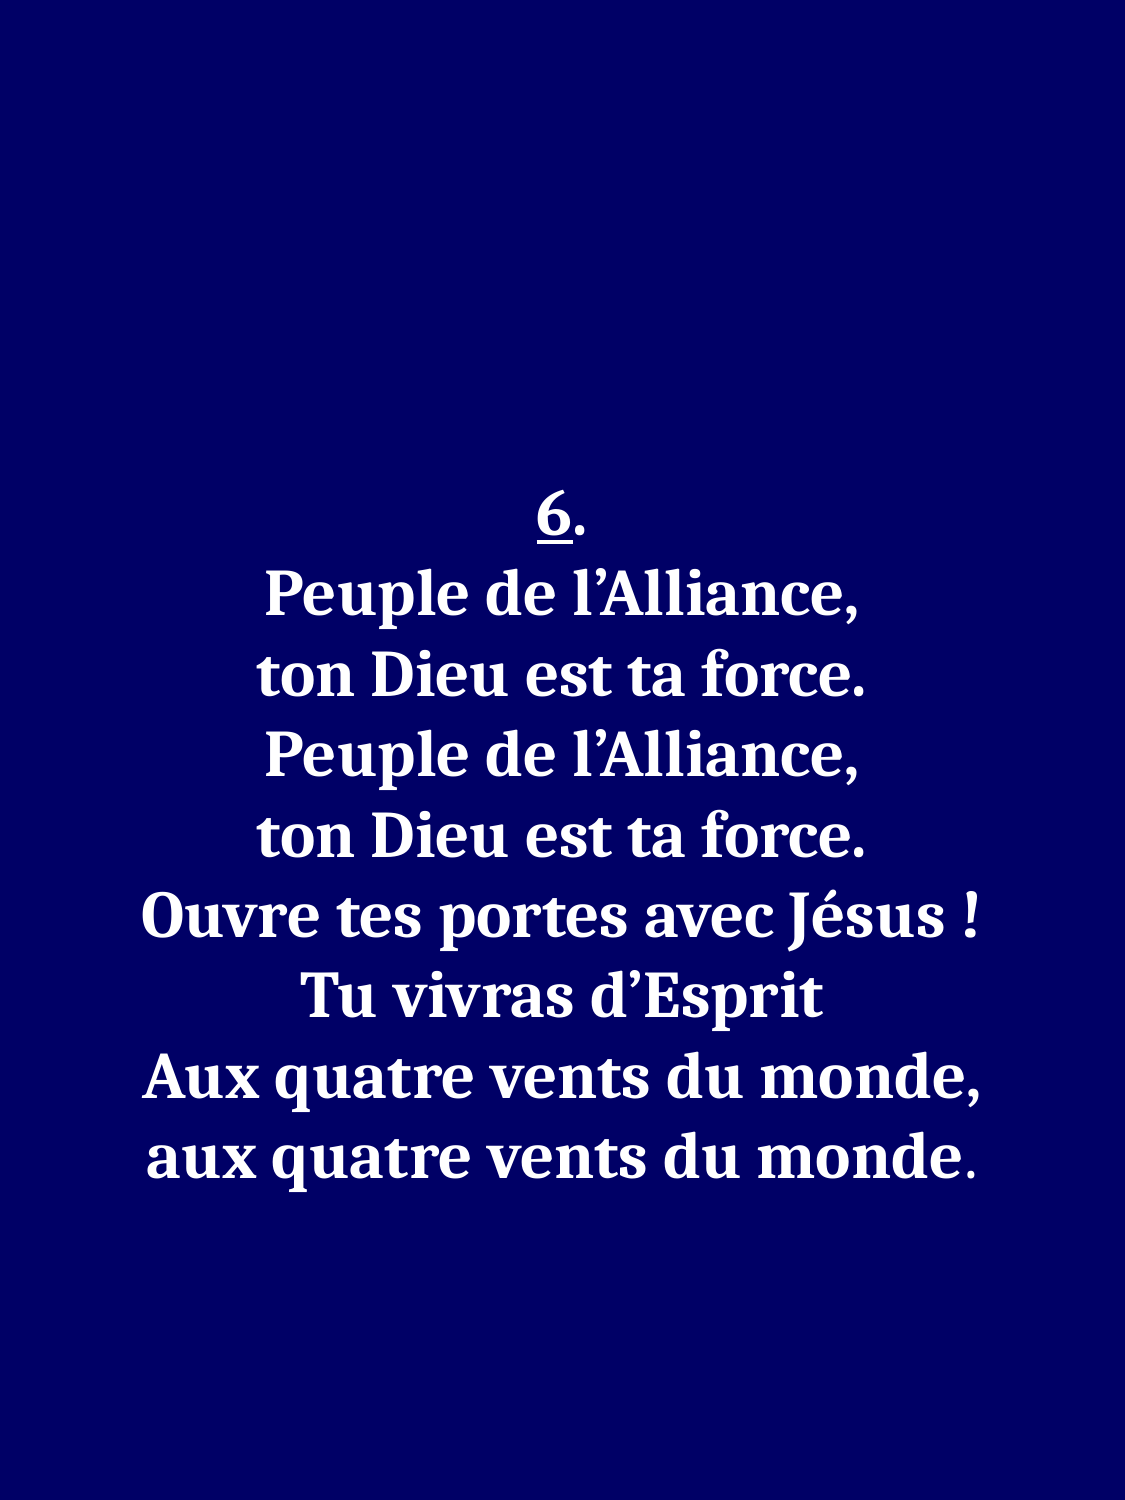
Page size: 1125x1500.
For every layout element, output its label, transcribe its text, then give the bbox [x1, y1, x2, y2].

text_box 6. Peuple de l’Alliance, ton Dieu est ta force. Peuple de l’Alliance, ton Dieu est ta force. Ouvre tes portes avec Jésus ! Tu vivras d’Esprit Aux quatre vents du monde, aux quatre vents du monde. [79, 300, 1046, 1200]
